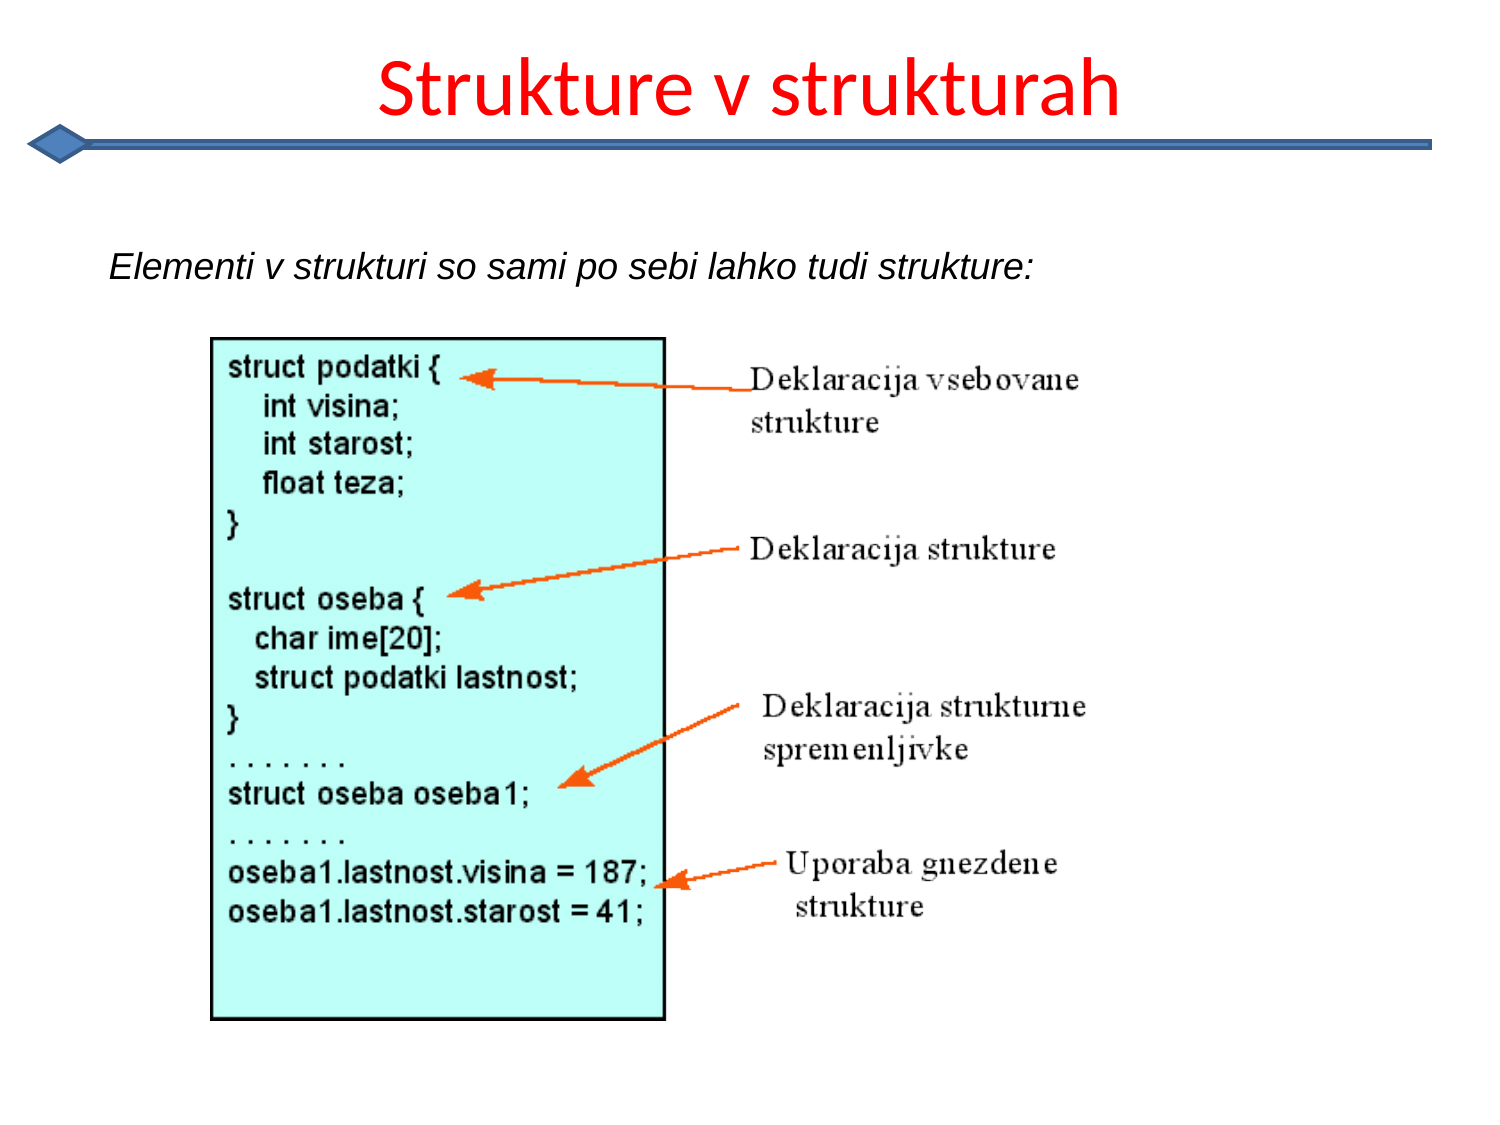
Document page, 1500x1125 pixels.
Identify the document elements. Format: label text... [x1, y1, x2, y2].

text_box Elementi v strukturi so sami po sebi lahko tudi strukture: [93, 234, 1266, 295]
picture [210, 337, 1102, 1021]
title Strukture v strukturah [75, 23, 1426, 141]
